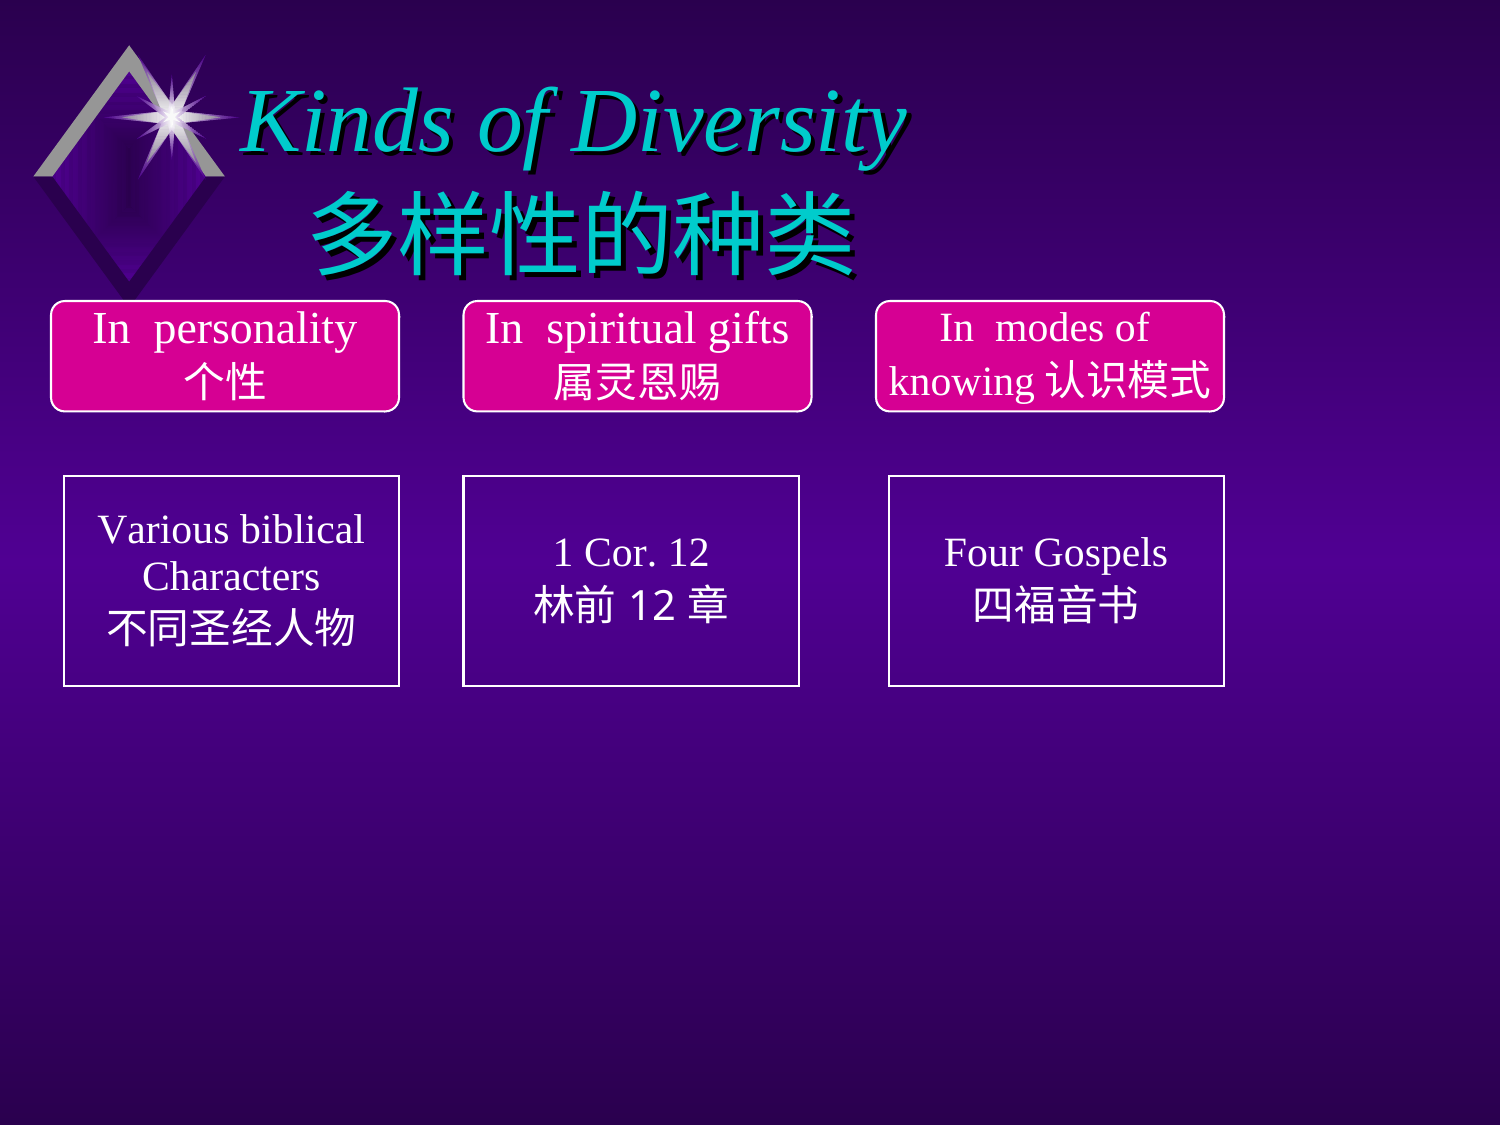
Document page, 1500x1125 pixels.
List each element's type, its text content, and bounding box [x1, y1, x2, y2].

text_box 1 Cor. 12 林前12章 [463, 475, 799, 687]
text_box Various biblical Characters 不同圣经人物 [63, 475, 399, 687]
text_box In spiritual gifts 属灵恩赐 [463, 301, 812, 412]
text_box In modes of knowing认识模式 [876, 301, 1225, 412]
text_box Four Gospels 四福音书 [888, 475, 1224, 687]
text_box In personality 个性 [51, 301, 400, 412]
title Kinds of Diversity 多样性的种类 [224, 59, 1388, 306]
